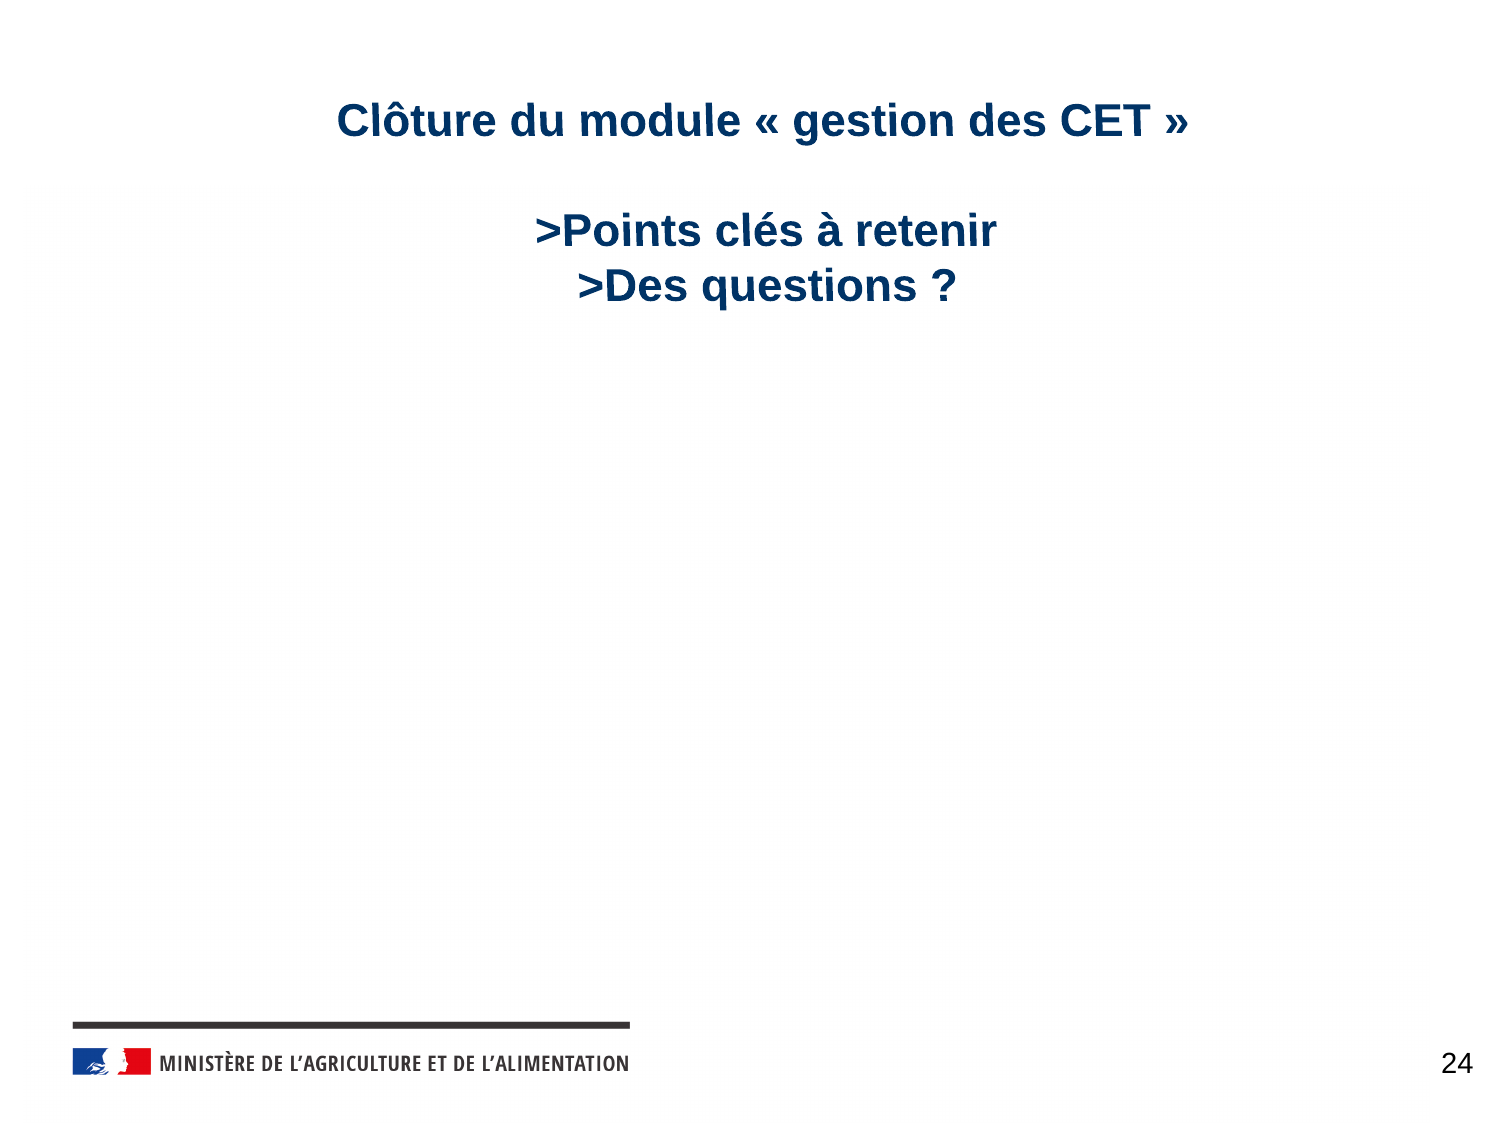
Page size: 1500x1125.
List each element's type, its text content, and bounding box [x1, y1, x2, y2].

text_box Clôture du module « gestion des CET » >Points clés à retenir >Des questions ? [141, 82, 1391, 367]
picture [23, 185, 1430, 1123]
